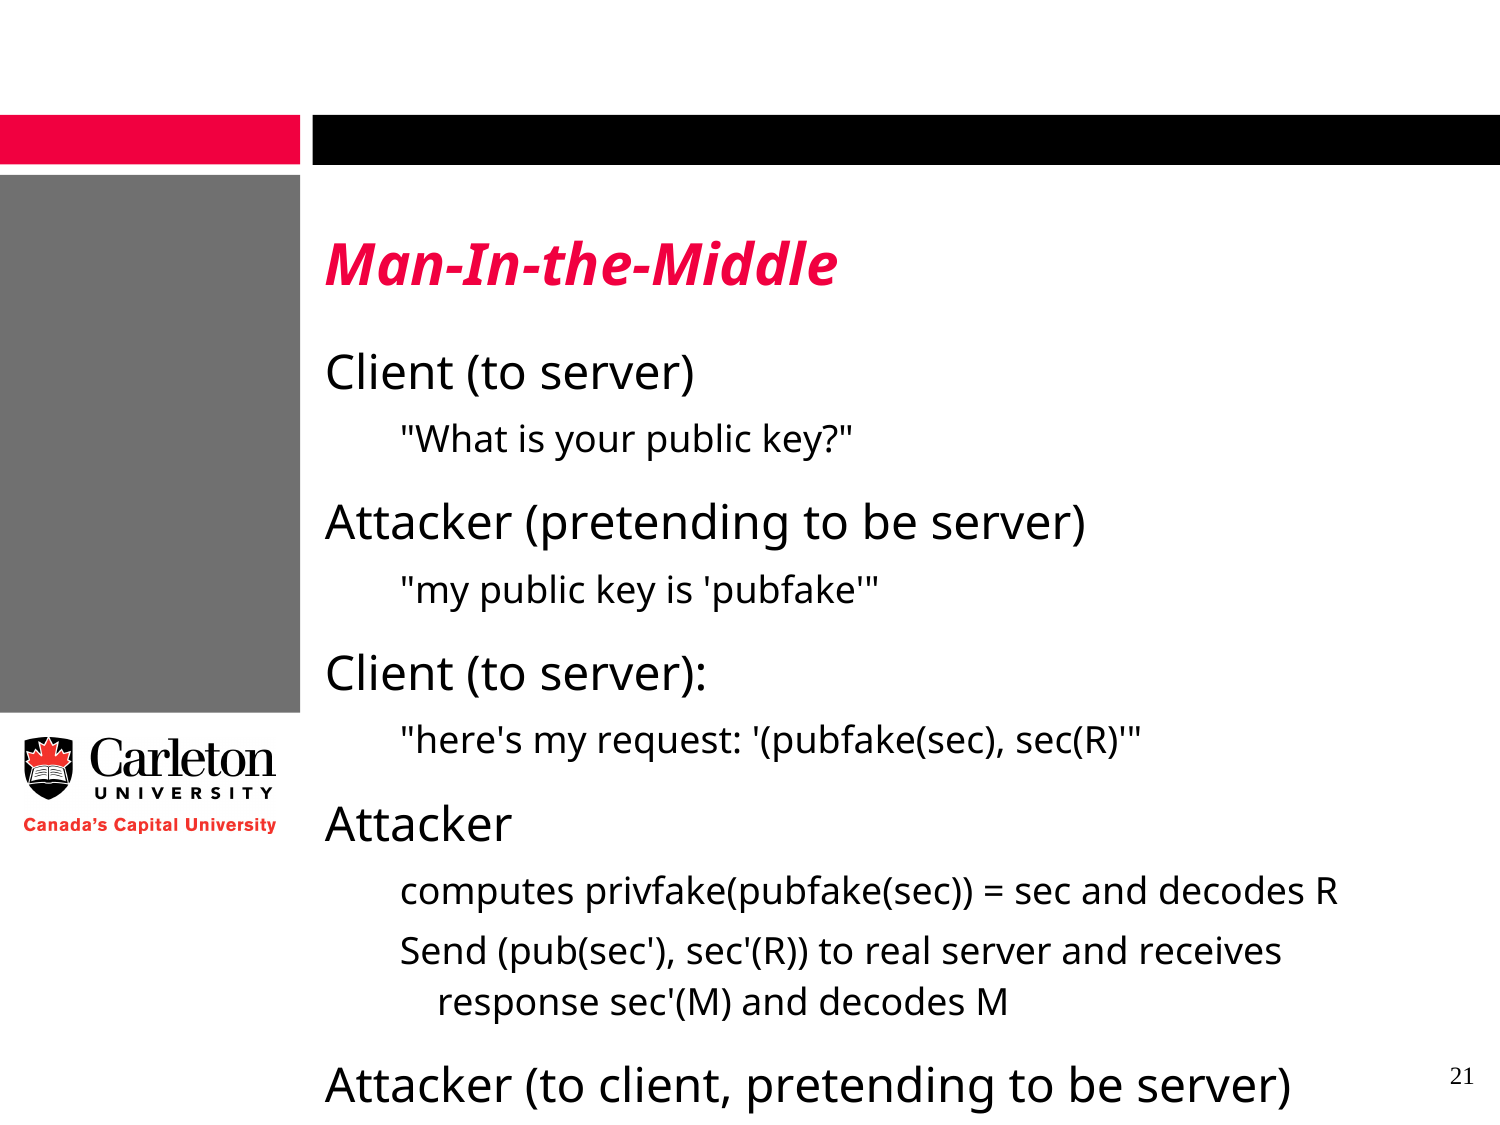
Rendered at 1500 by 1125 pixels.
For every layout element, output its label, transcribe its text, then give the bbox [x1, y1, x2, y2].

picture [24, 737, 276, 834]
list Client (to server) "What is your public key?" Attacker (pretending to be server) "my public key is 'pubfake'" Client (to server): "here's my request: '(pubfake(sec), sec(R)'" Attacker computes privfake(pubfake(sec)) = sec and decodes R Send (pub(sec'), sec'(R)) to real server and receives response sec'(M) and decodes M Attacker (to client, pretending to be server) "here's your response: 'sec(M)'" [324, 324, 1450, 1056]
title Man-In-the-Middle [324, 187, 1450, 324]
